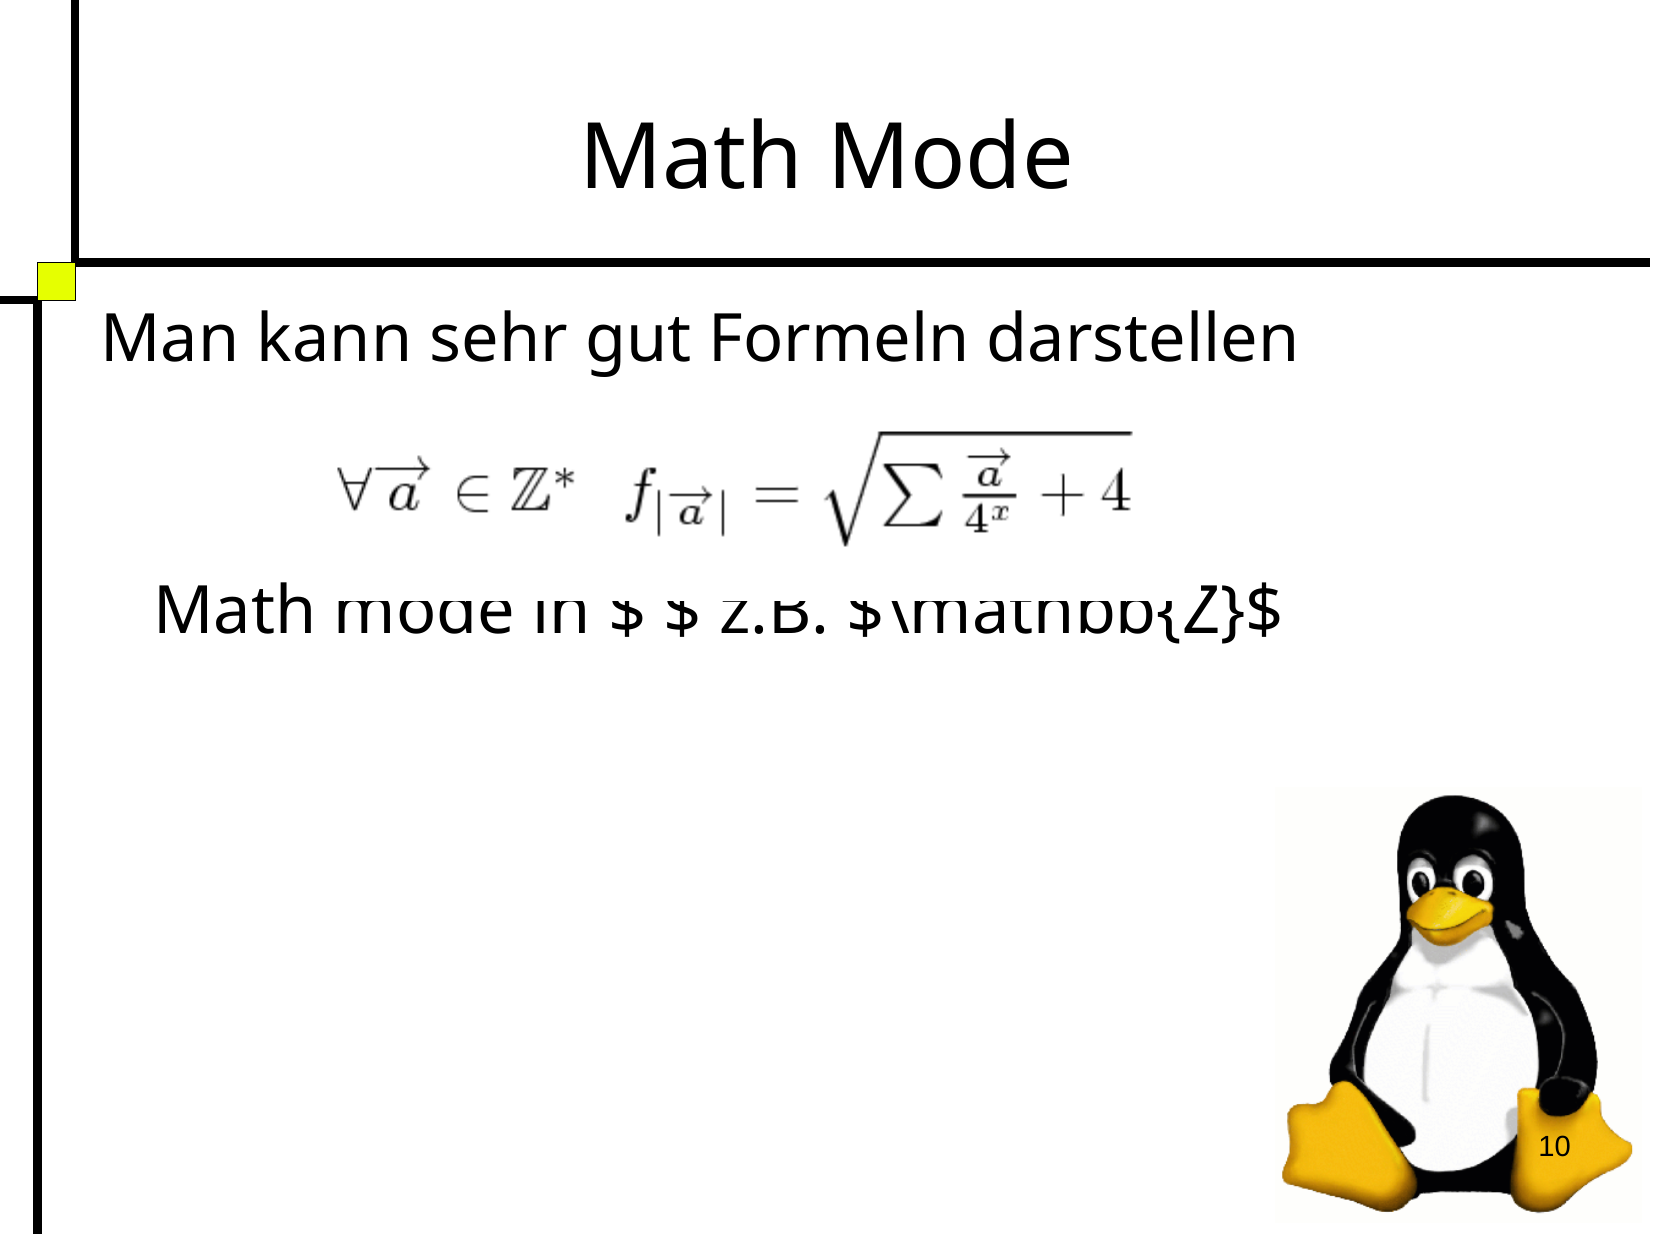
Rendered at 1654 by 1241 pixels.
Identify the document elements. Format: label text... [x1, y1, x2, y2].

picture [318, 412, 1201, 601]
title Math Mode [82, 49, 1571, 257]
picture [1275, 787, 1642, 1223]
list Man kann sehr gut Formeln darstellen Math mode in $ $ z.B. $\mathbb{Z}$ [82, 290, 1571, 1109]
